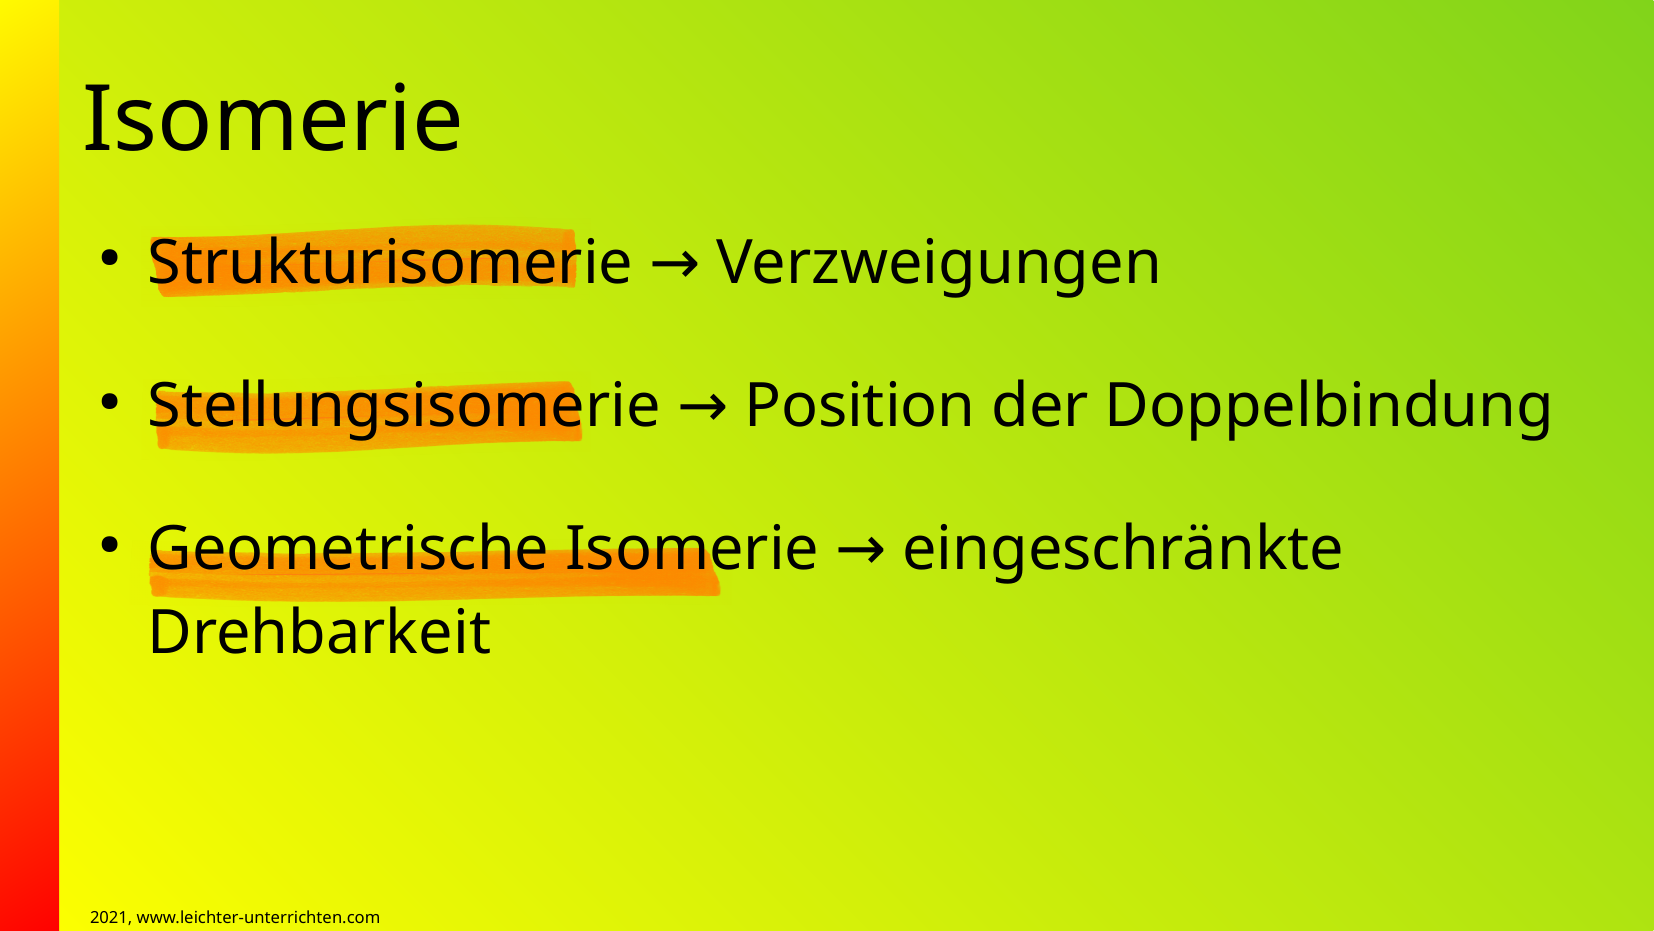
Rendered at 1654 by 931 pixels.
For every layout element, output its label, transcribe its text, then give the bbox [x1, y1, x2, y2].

title Isomerie [82, 37, 1571, 193]
list Strukturisomerie → Verzweigungen Stellungsisomerie → Position der Doppelbindung Geometrische Isomerie → eingeschränkte Drehbarkeit [82, 217, 1571, 758]
